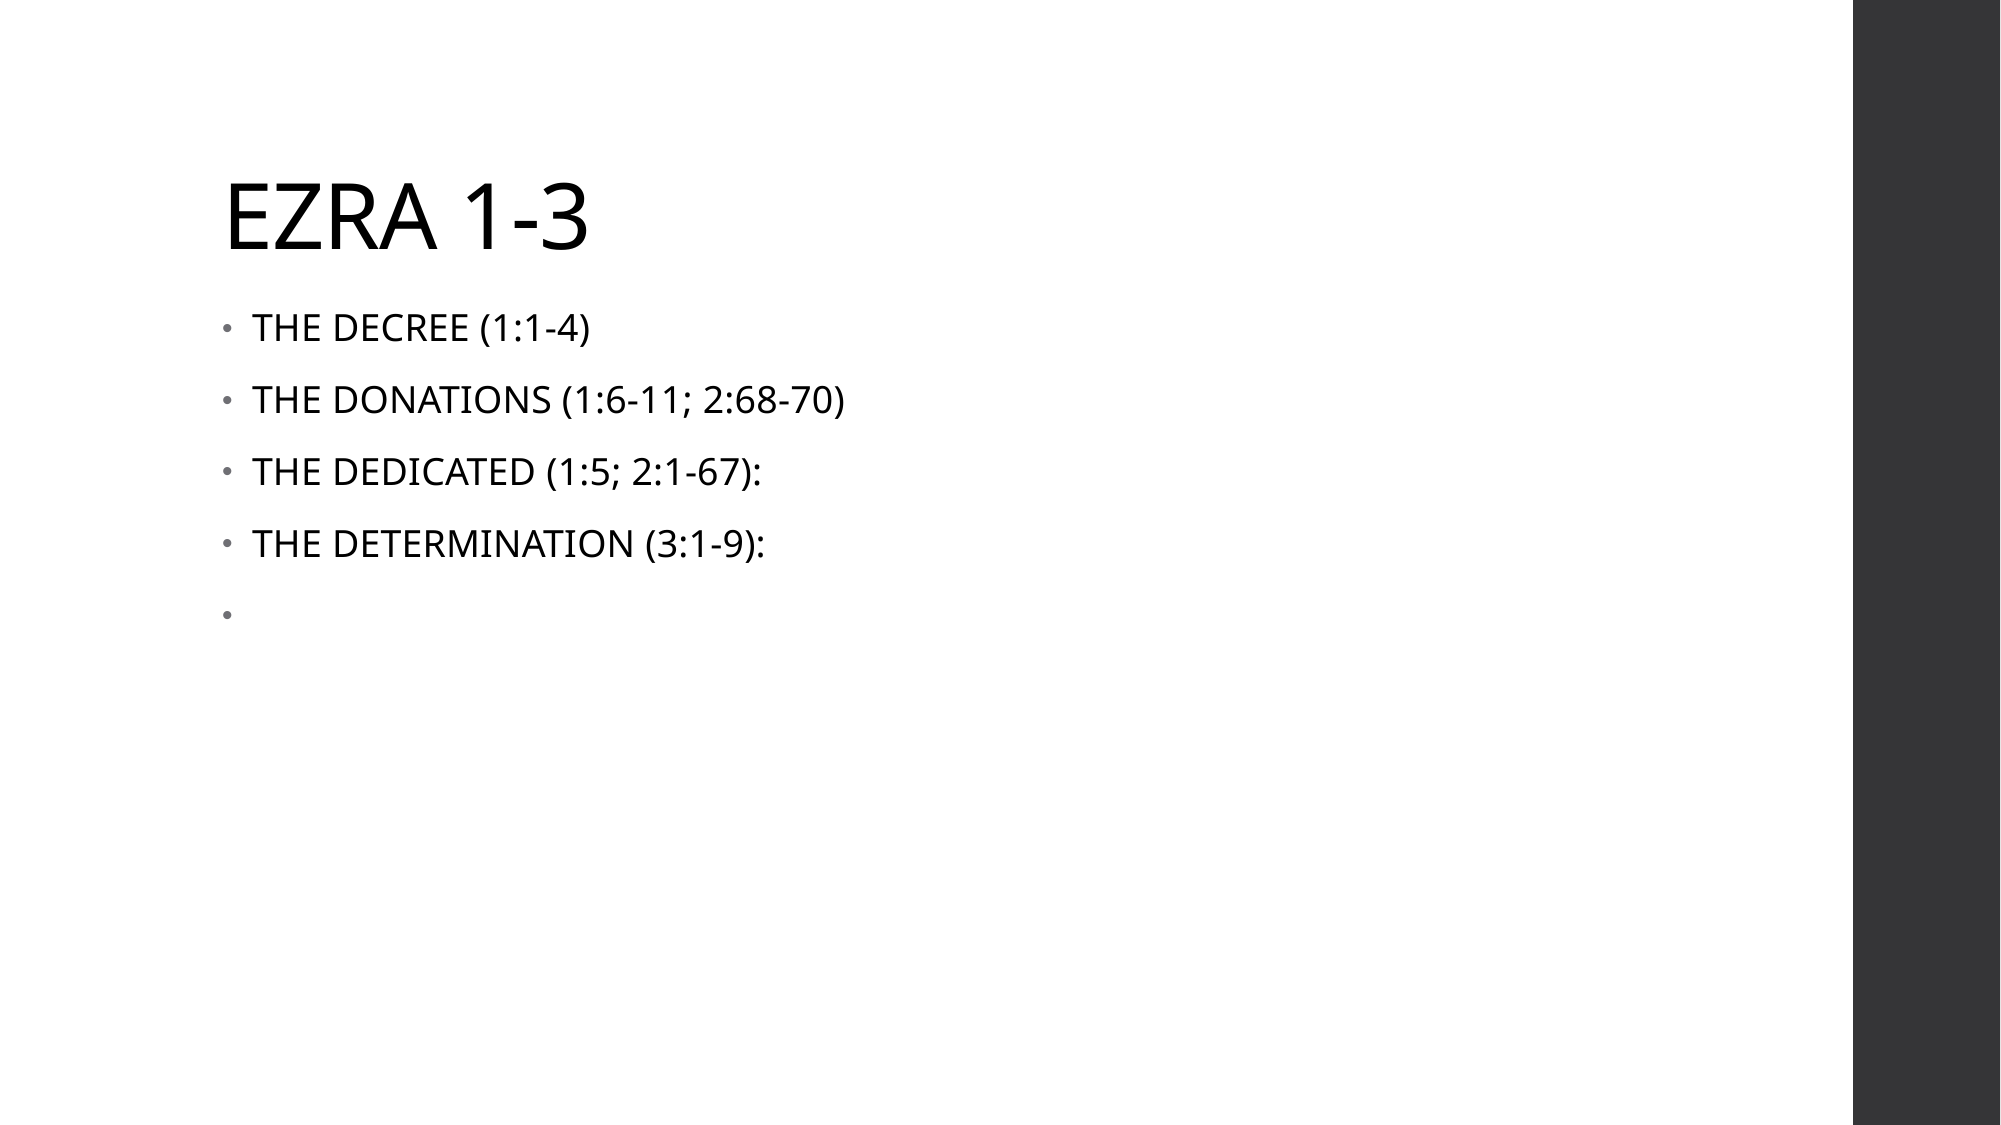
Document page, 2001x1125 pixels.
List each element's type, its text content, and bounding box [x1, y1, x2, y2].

list THE DECREE (1:1-4) THE DONATIONS (1:6-11; 2:68-70) THE DEDICATED (1:5; 2:1-67): THE DETERMINATION (3:1-9): [206, 299, 1617, 1014]
title EZRA 1-3 [206, 60, 1797, 278]
